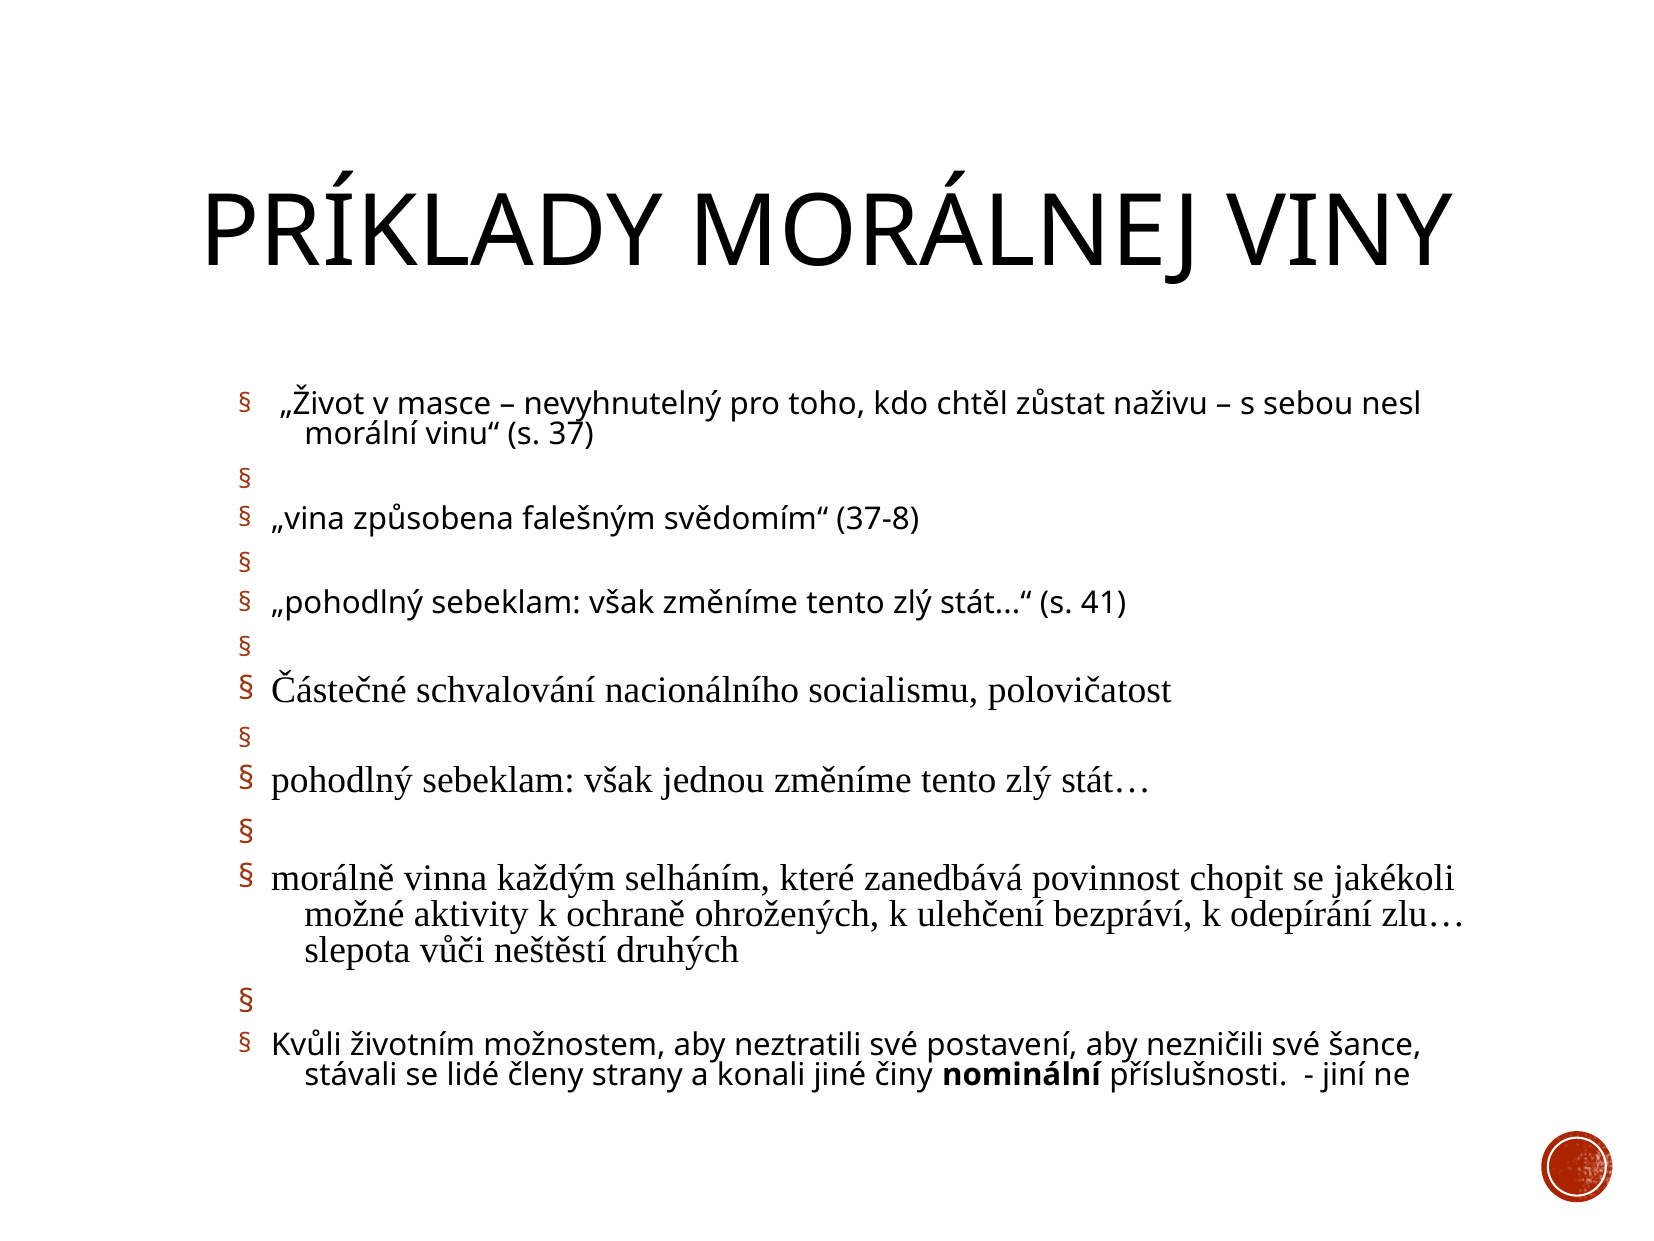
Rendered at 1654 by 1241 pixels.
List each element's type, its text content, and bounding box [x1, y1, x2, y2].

title Príklady morálnej viny [124, 87, 1530, 379]
list „Život v masce – nevyhnutelný pro toho, kdo chtěl zůstat naživu – s sebou nesl morální vinu“ (s. 37) „vina způsobena falešným svědomím“ (37-8) „pohodlný sebeklam: však změníme tento zlý stát...“ (s. 41) Částečné schvalování nacionálního socialismu, polovičatost pohodlný sebeklam: však jednou změníme tento zlý stát… morálně vinna každým selháním, které zanedbává povinnost chopit se jakékoli možné aktivity k ochraně ohrožených, k ulehčení bezpráví, k odepírání zlu…slepota vůči neštěstí druhých Kvůli životním možnostem, aby neztratili své postavení, aby nezničili své šance, stávali se lidé členy strany a konali jiné činy nominální příslušnosti. - jiní ne [124, 383, 1530, 1117]
